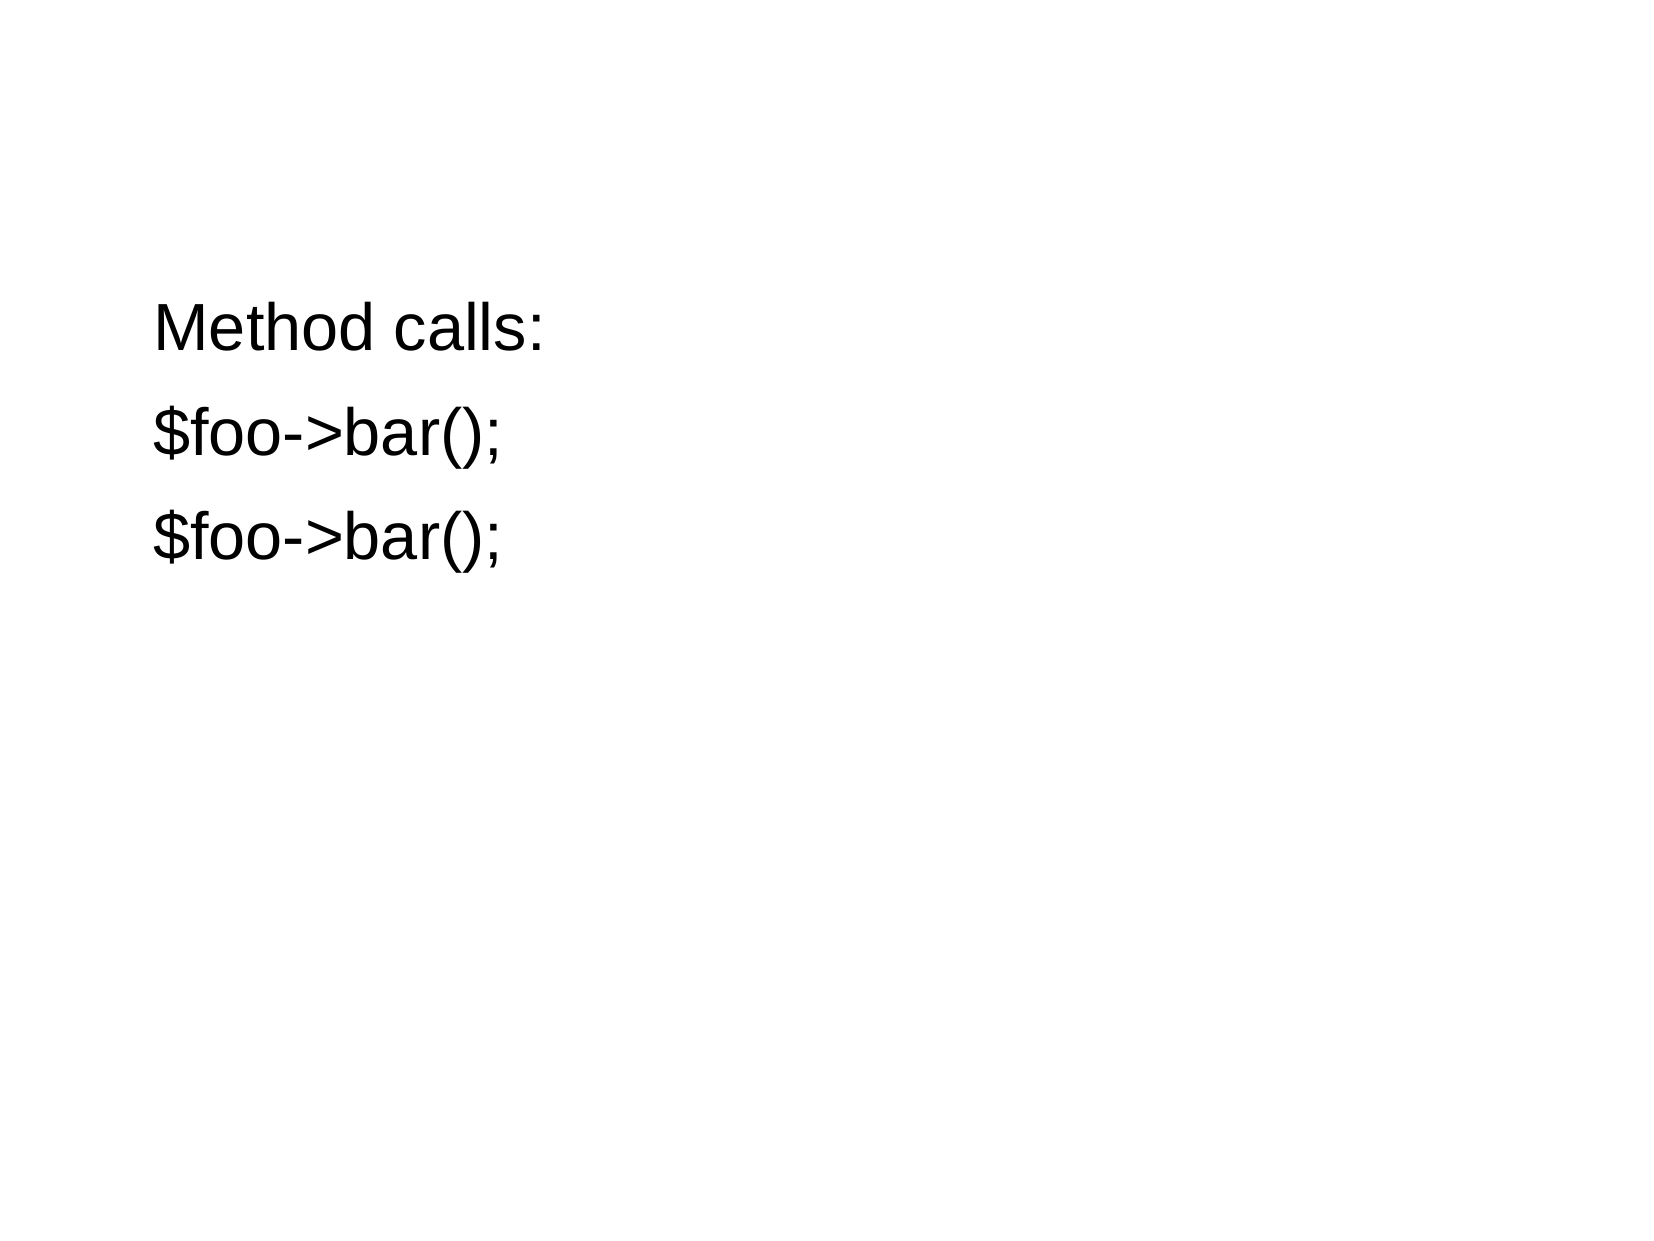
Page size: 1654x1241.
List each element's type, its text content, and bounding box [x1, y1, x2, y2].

list Method calls: $foo->bar(); $foo->bar(); [82, 290, 1571, 1109]
